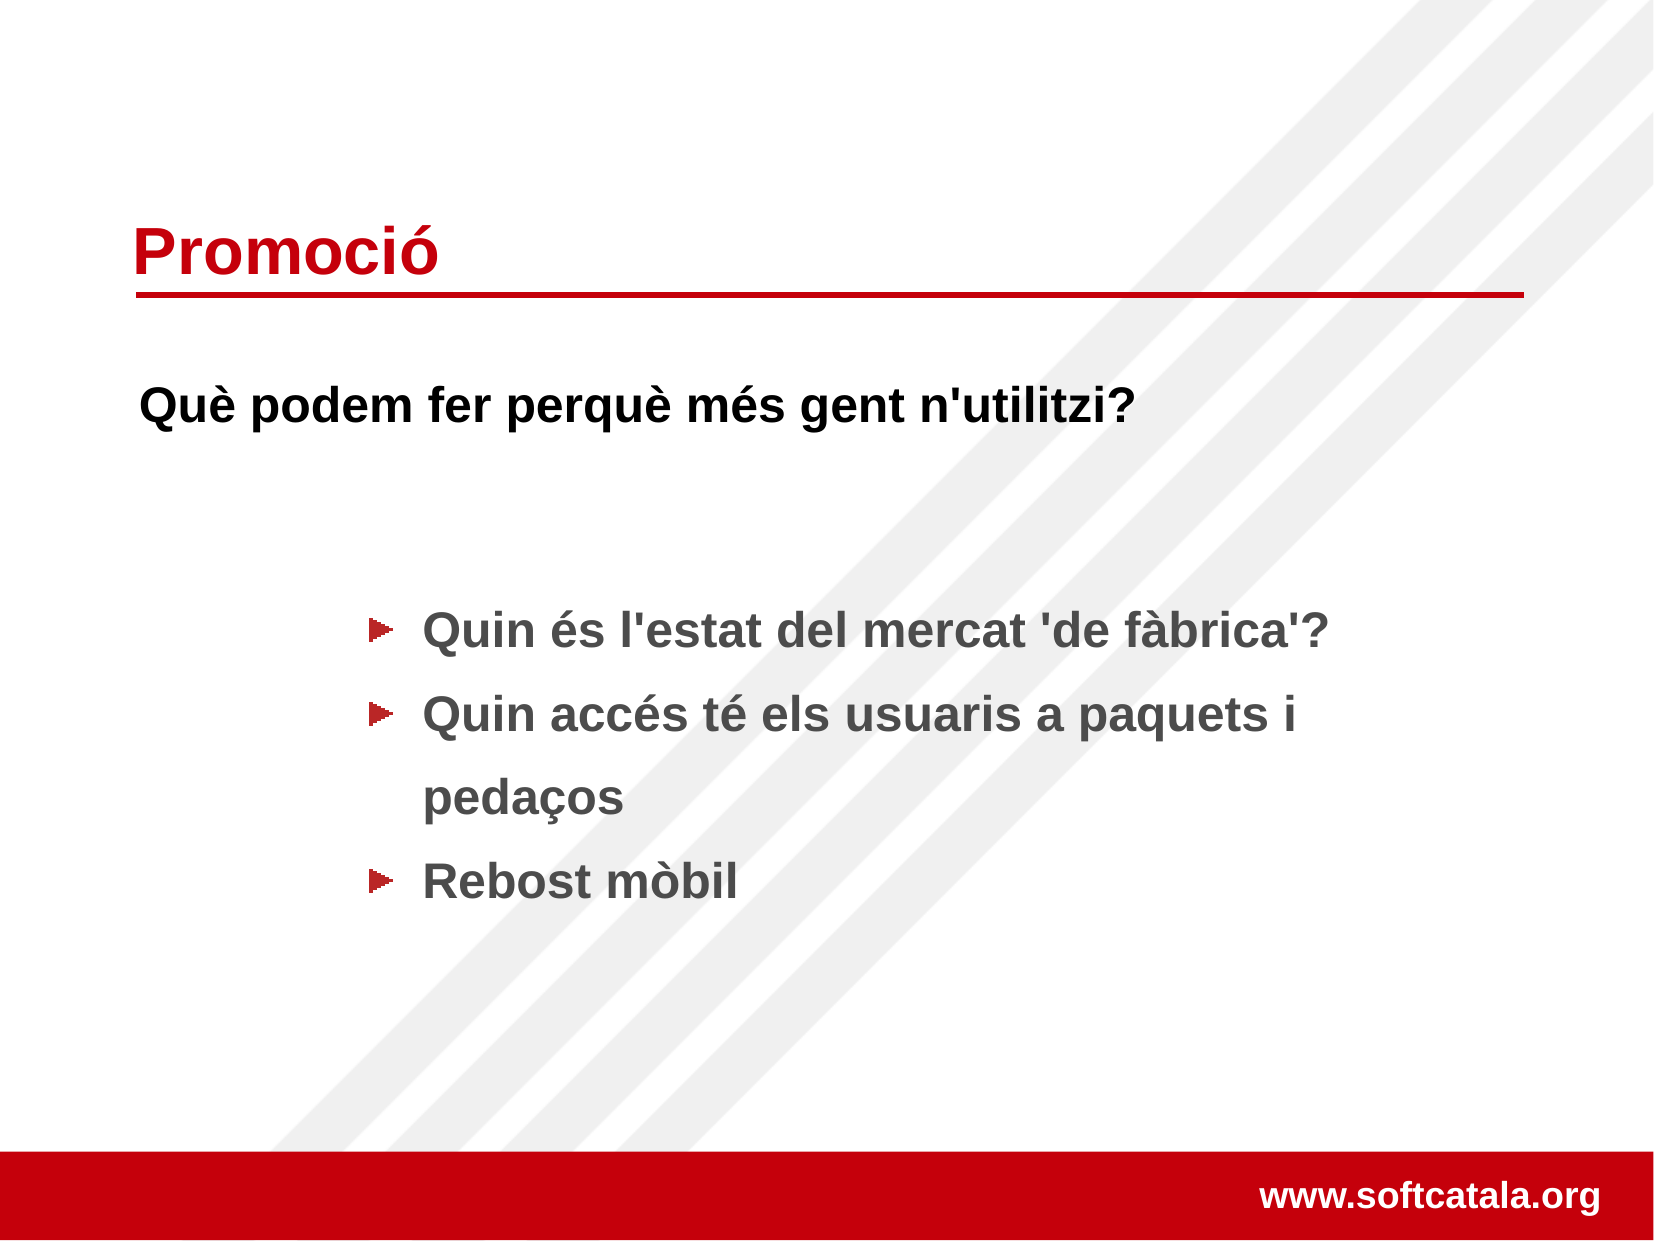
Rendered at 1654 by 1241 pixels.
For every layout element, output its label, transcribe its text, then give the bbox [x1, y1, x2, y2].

text_box Quin és l'estat del mercat 'de fàbrica'? Quin accés té els usuaris a paquets i pedaços Rebost mòbil [118, 566, 1501, 889]
text_box Què podem fer perquè més gent n'utilitzi? [124, 342, 1506, 539]
picture [0, 0, 1654, 1151]
text_box Promoció [118, 206, 1501, 297]
text_box www.softcatala.org [0, 1151, 1654, 1241]
